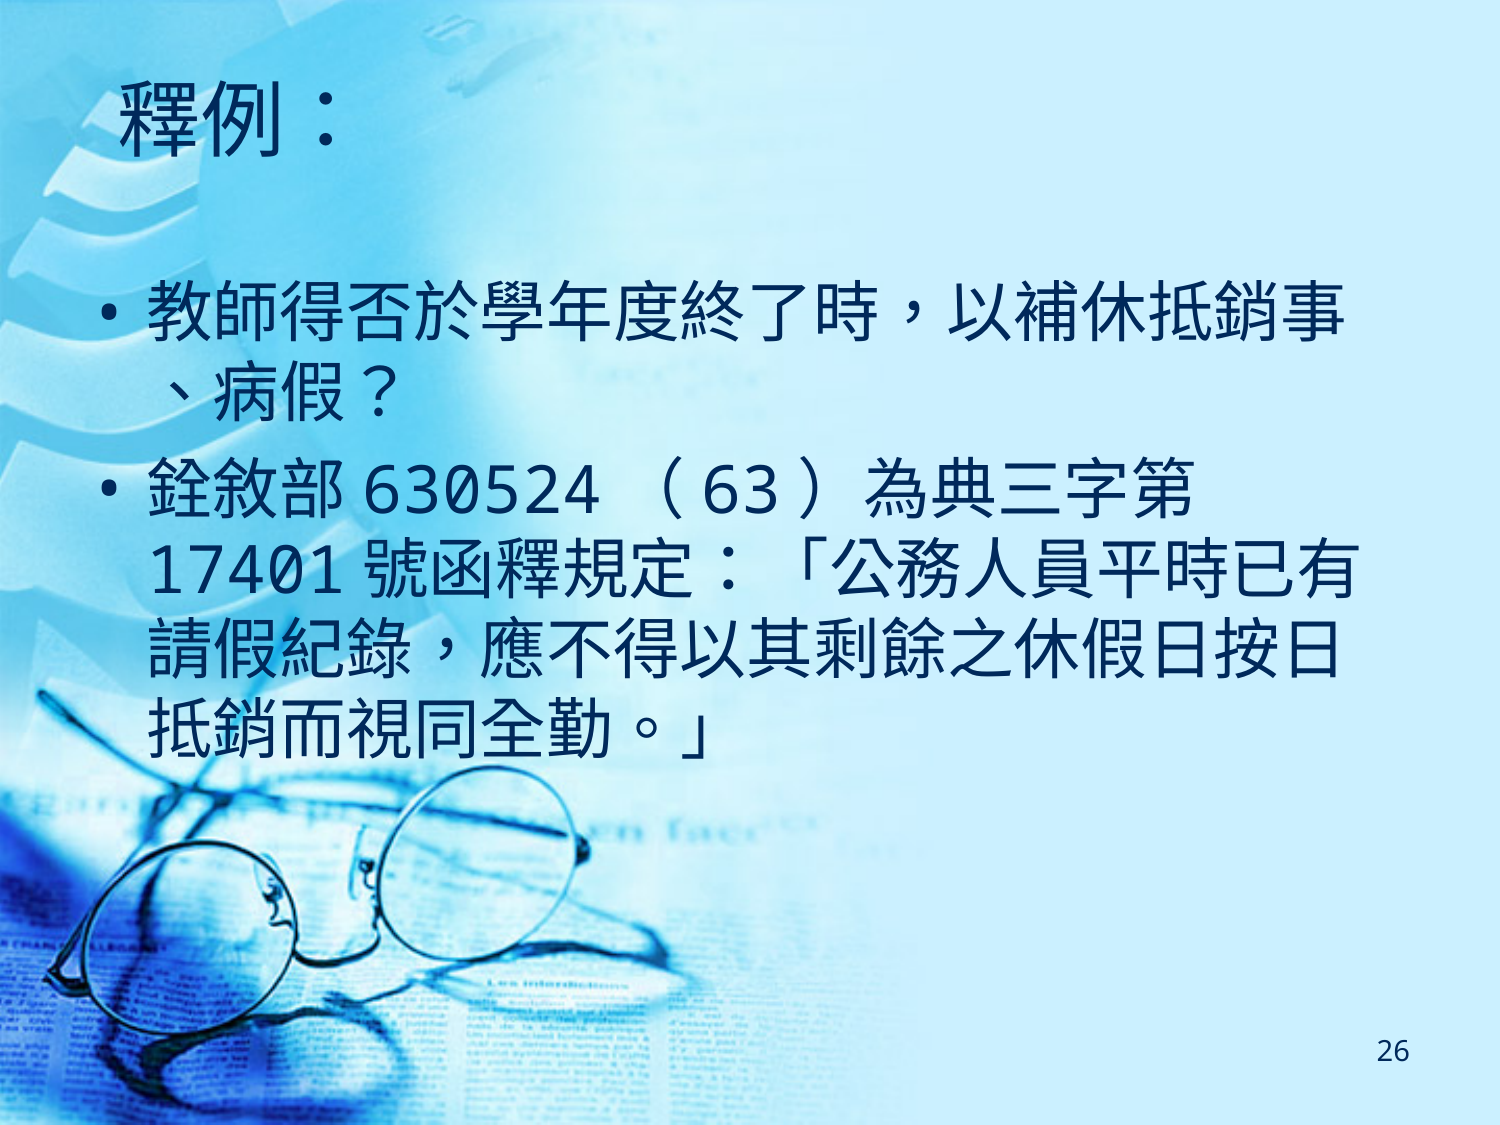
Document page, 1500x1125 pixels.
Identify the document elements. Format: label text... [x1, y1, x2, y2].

text_box 釋例： [64, 54, 421, 181]
list 教師得否於學年度終了時，以補休抵銷事、病假？ 銓敘部630524（63）為典三字第17401號函釋規定：「公務人員平時已有請假紀錄，應不得以其剩餘之休假日按日抵銷而視同全勤。」 [75, 262, 1426, 823]
picture [0, 0, 1500, 1125]
